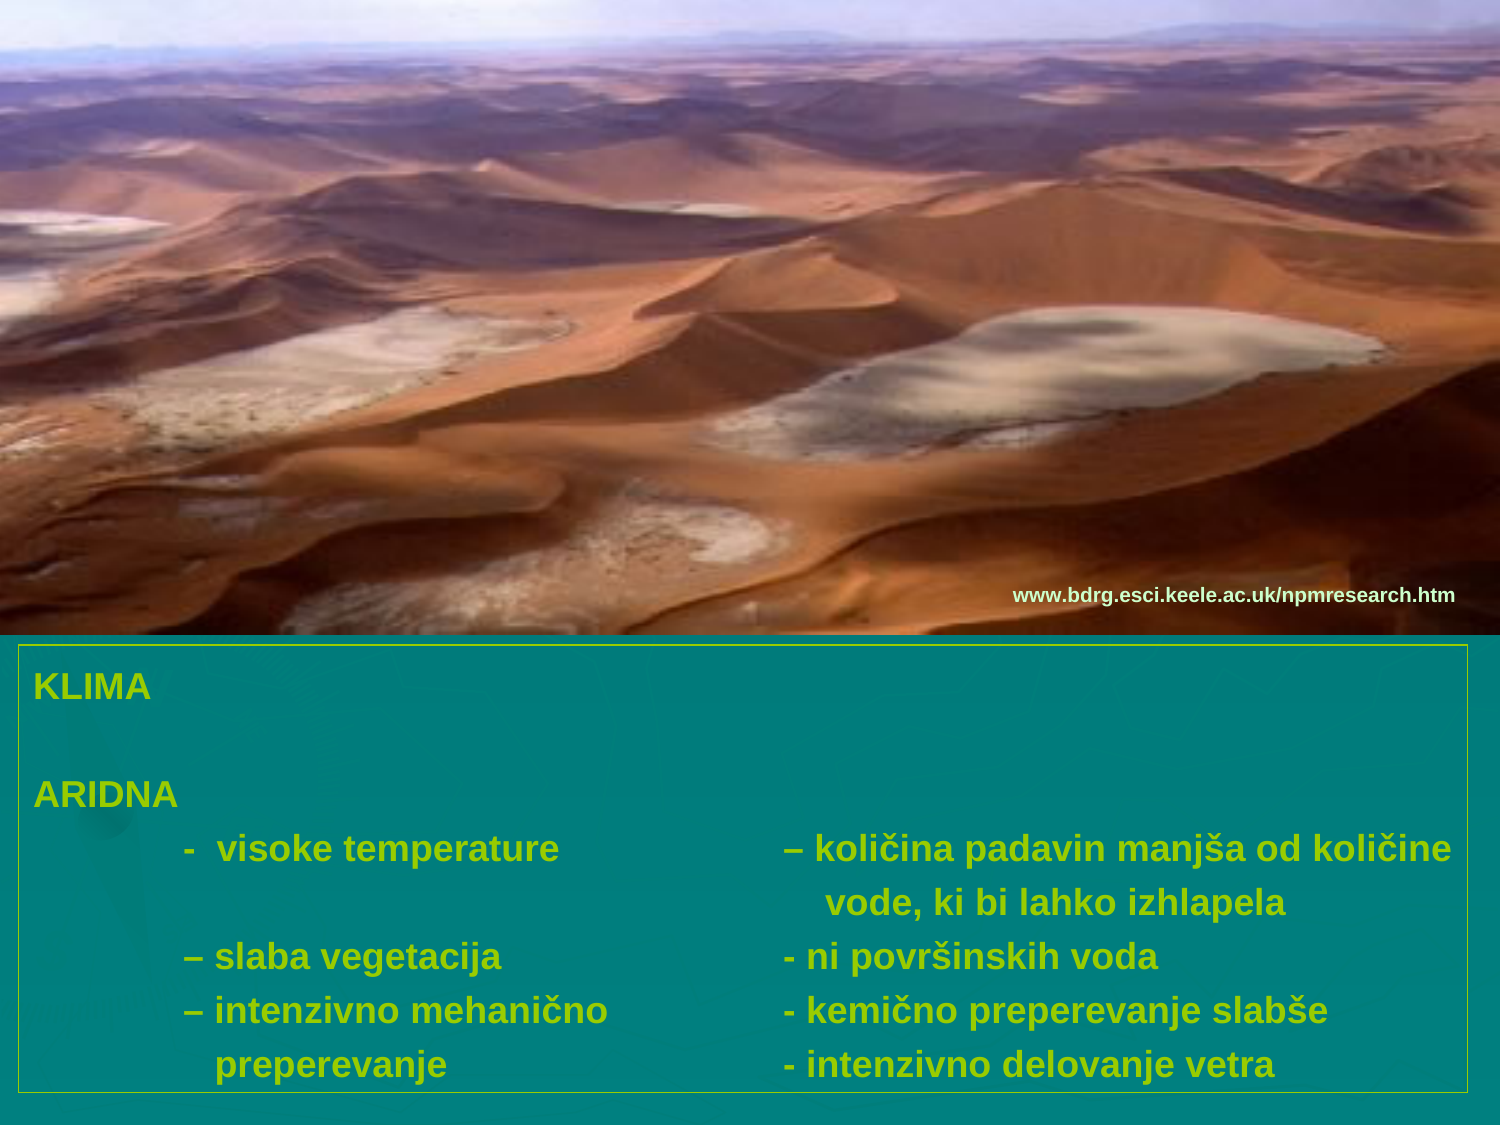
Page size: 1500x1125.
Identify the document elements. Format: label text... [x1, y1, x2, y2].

text_box www.bdrg.esci.keele.ac.uk/npmresearch.htm [998, 574, 1477, 615]
text_box KLIMA ARIDNA - visoke temperature – količina padavin manjša od količine vode, ki bi lahko izhlapela – slaba vegetacija - ni površinskih voda – intenzivno mehanično - kemično preperevanje slabše preperevanje - intenzivno delovanje vetra [18, 645, 1468, 1093]
picture [0, 0, 1500, 635]
